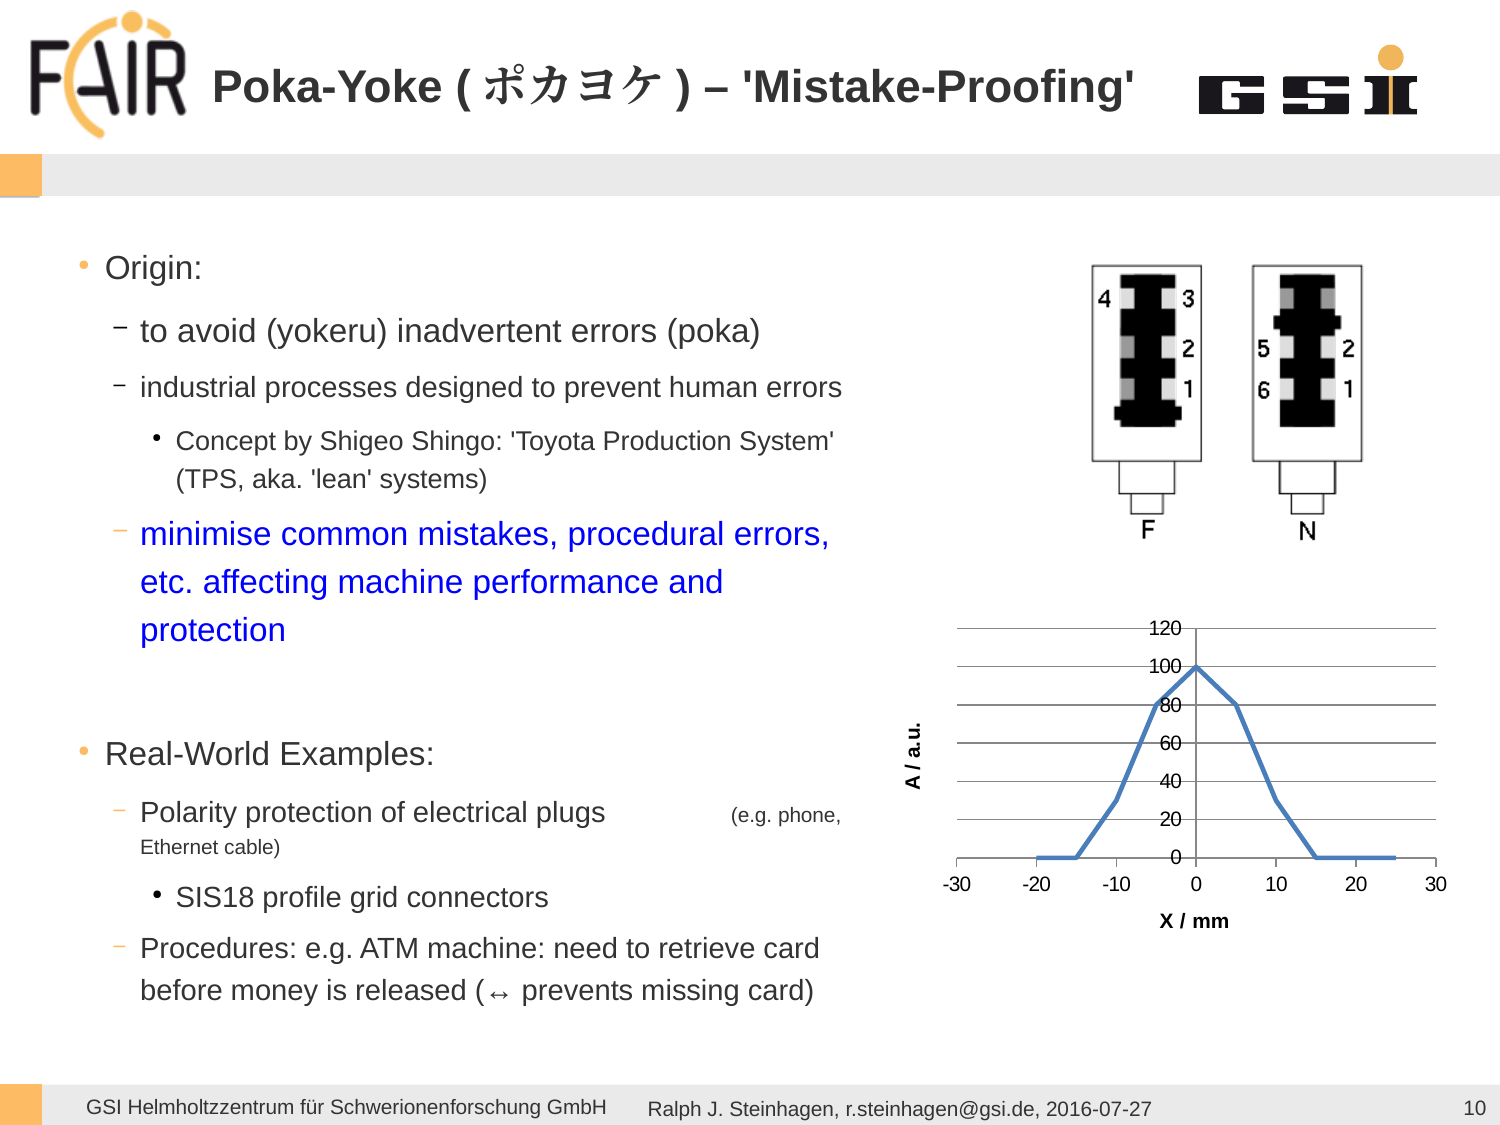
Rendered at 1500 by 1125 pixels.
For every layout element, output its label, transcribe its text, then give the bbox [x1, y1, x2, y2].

picture [1197, 42, 1419, 117]
list Origin: to avoid (yokeru) inadvertent errors (poka) industrial processes designed to prevent human errors Concept by Shigeo Shingo: 'Toyota Production System' (TPS, aka. 'lean' systems) minimise common mistakes, procedural errors, etc. affecting machine performance and protection Real-World Examples: Polarity protection of electrical plugs (e.g. phone, Ethernet cable) SIS18 profile grid connectors Procedures: e.g. ATM machine: need to retrieve card before money is released (↔ prevents missing card) [69, 237, 857, 1043]
picture [30, 9, 187, 141]
picture [1081, 255, 1377, 551]
title Poka-Yoke (ポカヨケ) – 'Mistake-Proofing' [212, 19, 1189, 149]
chart [868, 609, 1459, 965]
